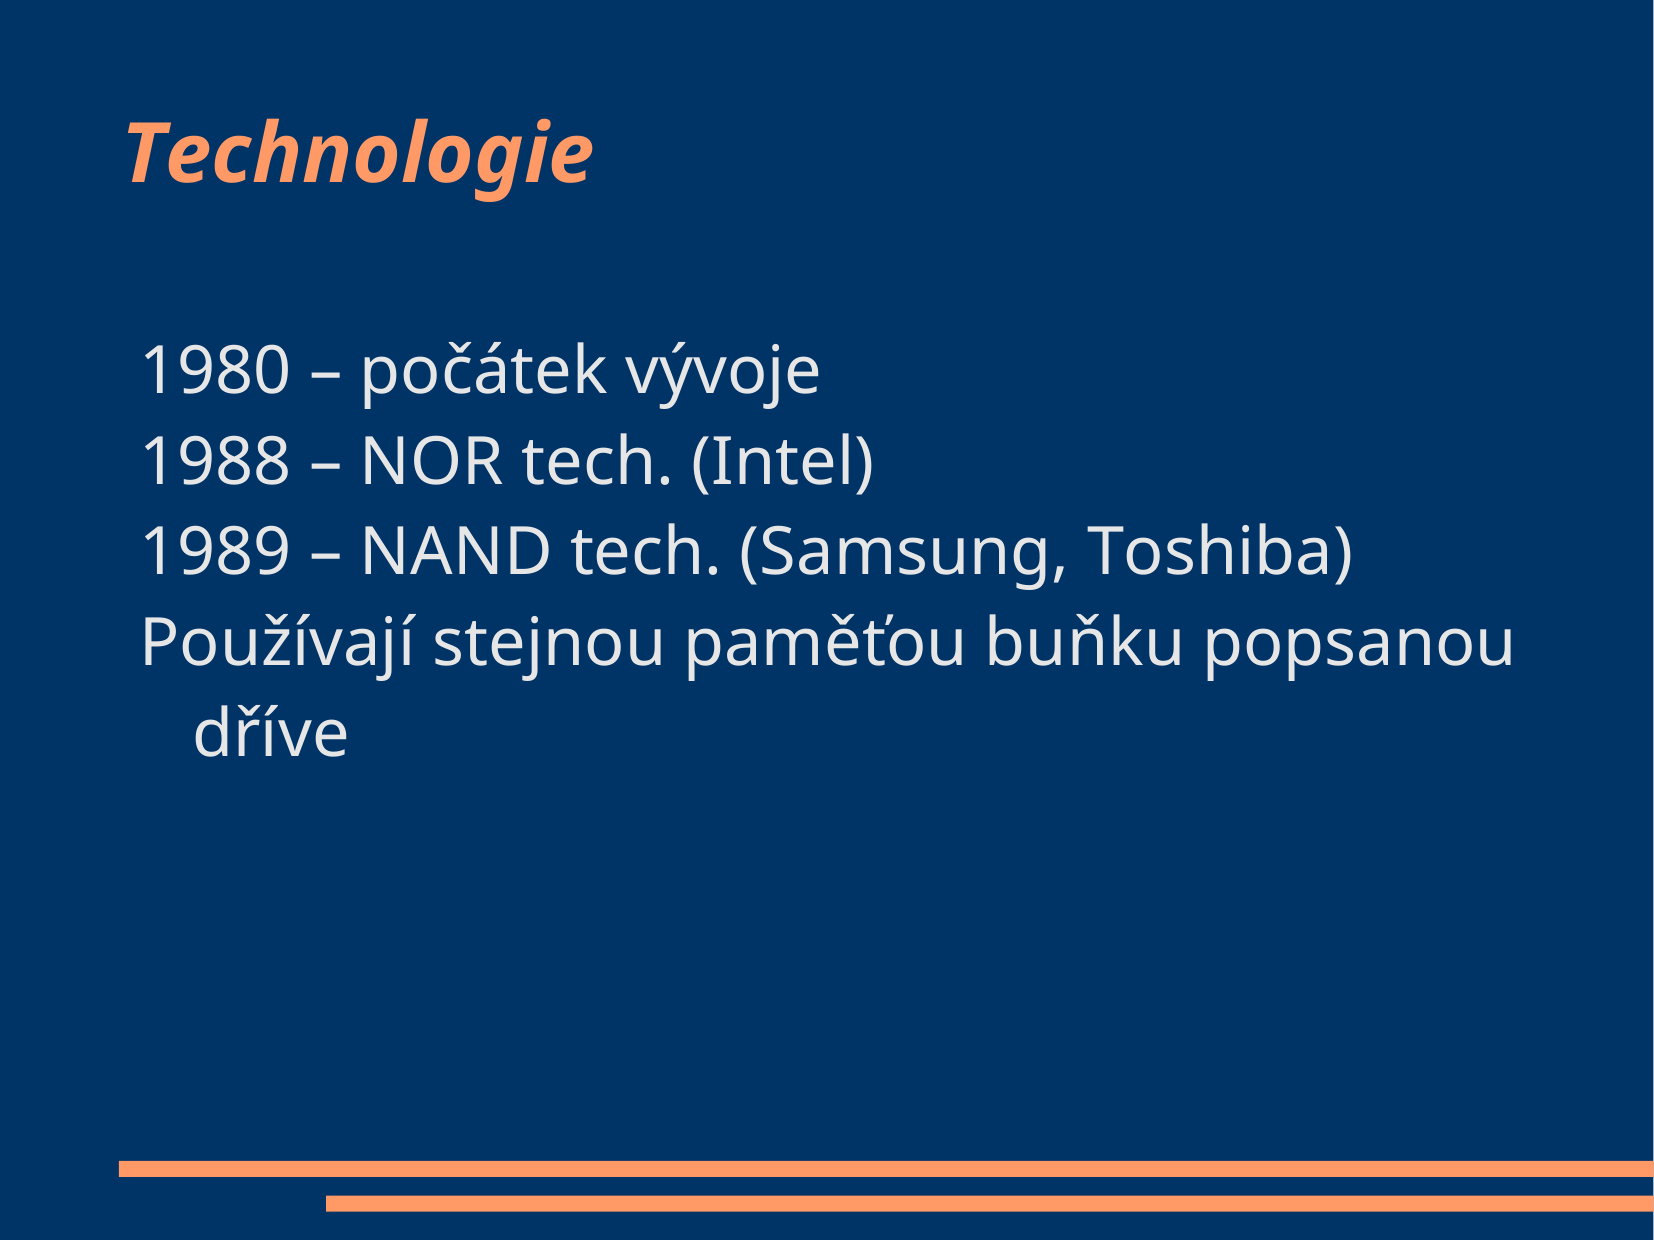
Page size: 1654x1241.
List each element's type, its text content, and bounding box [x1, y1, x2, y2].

title Technologie [121, 46, 1534, 254]
list 1980 – počátek vývoje 1988 – NOR tech. (Intel) 1989 – NAND tech. (Samsung, Toshiba) Používají stejnou paměťou buňku popsanou dříve [121, 322, 1561, 1133]
